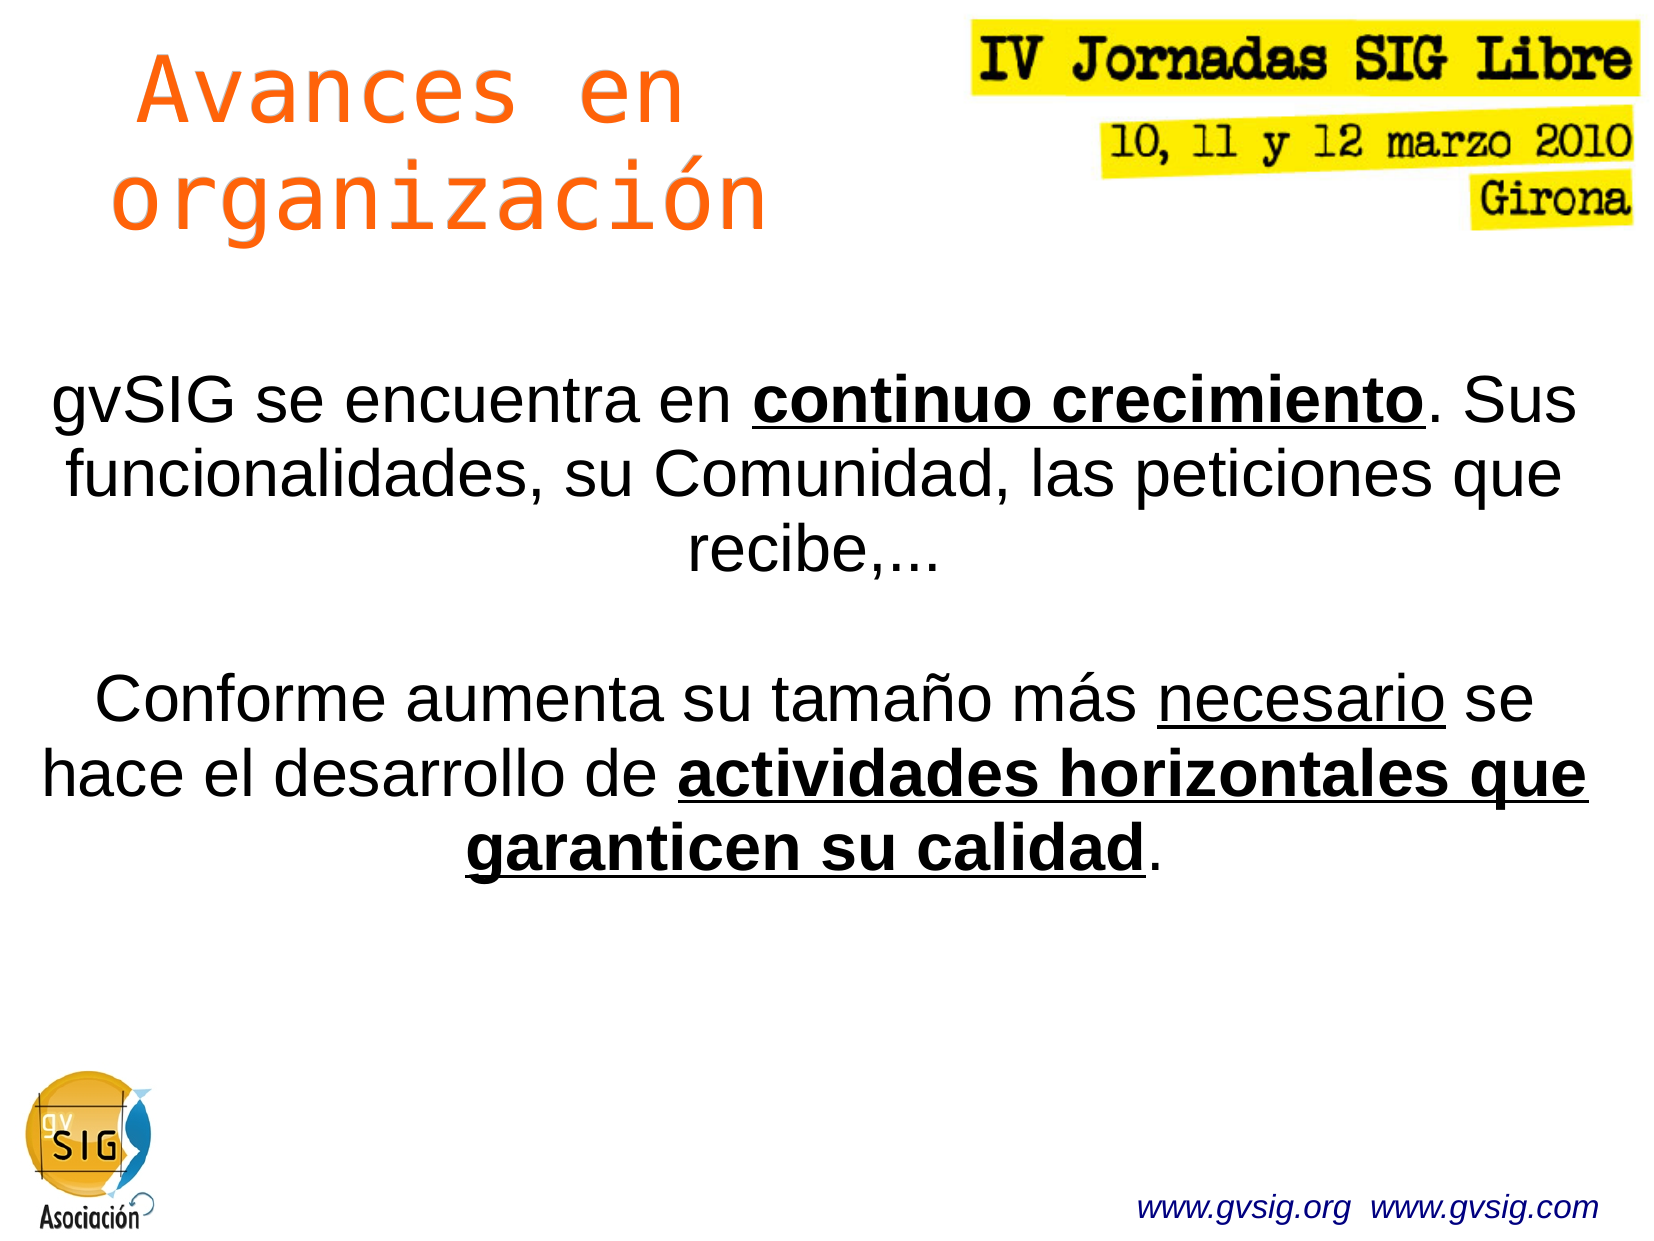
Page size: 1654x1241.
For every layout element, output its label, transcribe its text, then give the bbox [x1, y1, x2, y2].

picture [956, 0, 1654, 276]
text_box gvSIG se encuentra en continuo crecimiento. Sus funcionalidades, su Comunidad, las peticiones que recibe,... Conforme aumenta su tamaño más necesario se hace el desarrollo de actividades horizontales que garanticen su calidad. [17, 354, 1613, 960]
picture [0, 1062, 178, 1241]
text_box Avances en organización [0, 29, 1146, 259]
